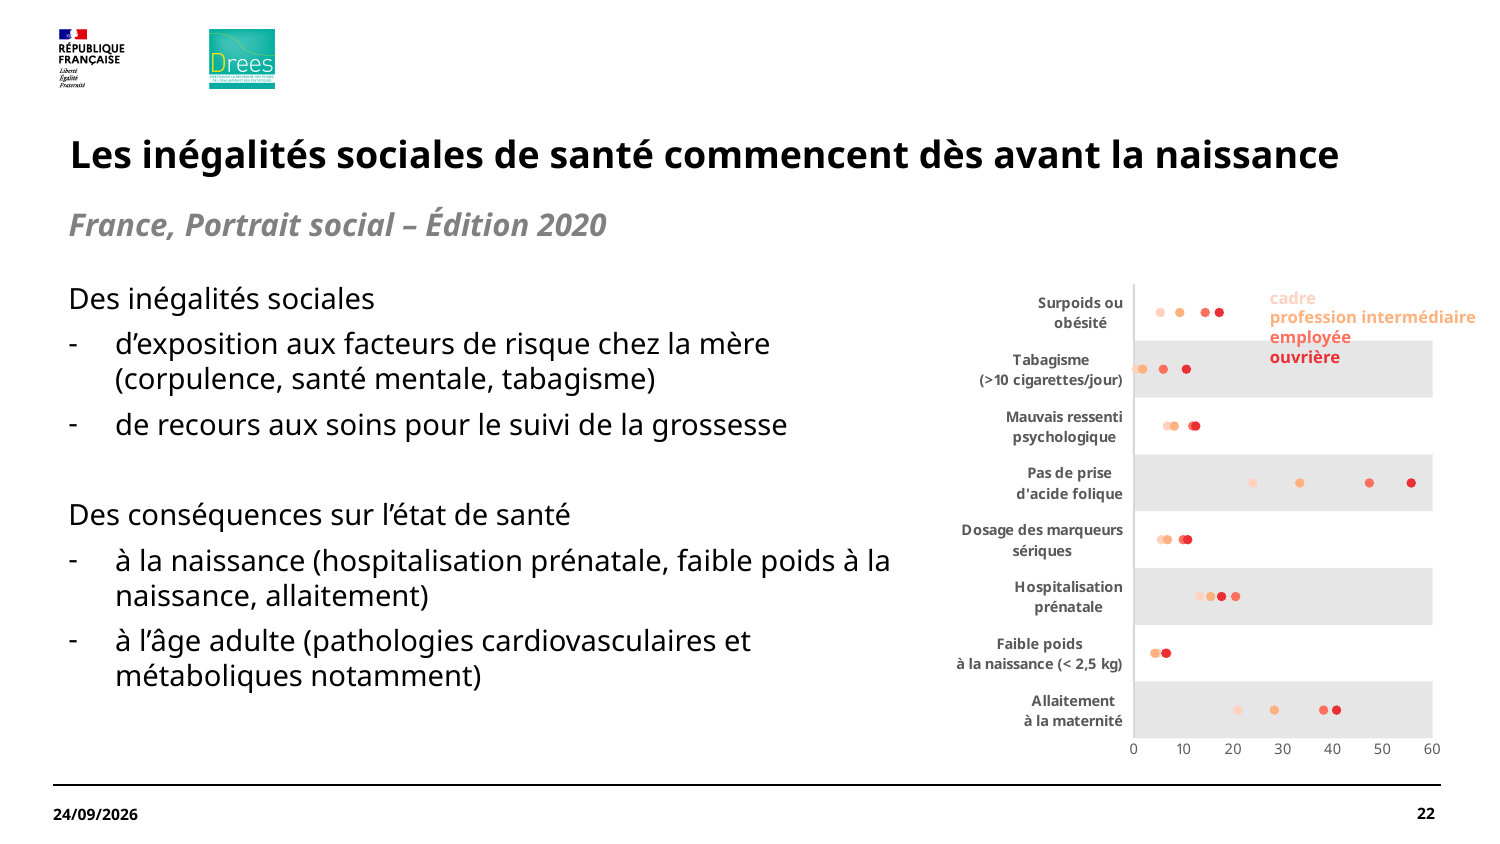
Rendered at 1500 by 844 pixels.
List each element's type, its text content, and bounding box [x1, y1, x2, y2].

slide_number 25/11/2024 [53, 787, 246, 844]
picture [209, 29, 275, 89]
list France, Portrait social – Édition 2020 [53, 204, 1436, 245]
text_box cadre profession intermédiaire employée ouvrière [1255, 280, 1492, 375]
title Les inégalités sociales de santé commencent dès avant la naissance [53, 112, 1436, 201]
list Des inégalités sociales d’exposition aux facteurs de risque chez la mère (corpulence, santé mentale, tabagisme) de recours aux soins pour le suivi de la grossesse Des conséquences sur l’état de santé à la naissance (hospitalisation prénatale, faible poids à la naissance, allaitement) à l’âge adulte (pathologies cardiovasculaires et métaboliques notamment) [53, 280, 928, 753]
picture [47, 17, 136, 107]
picture [949, 268, 1447, 777]
